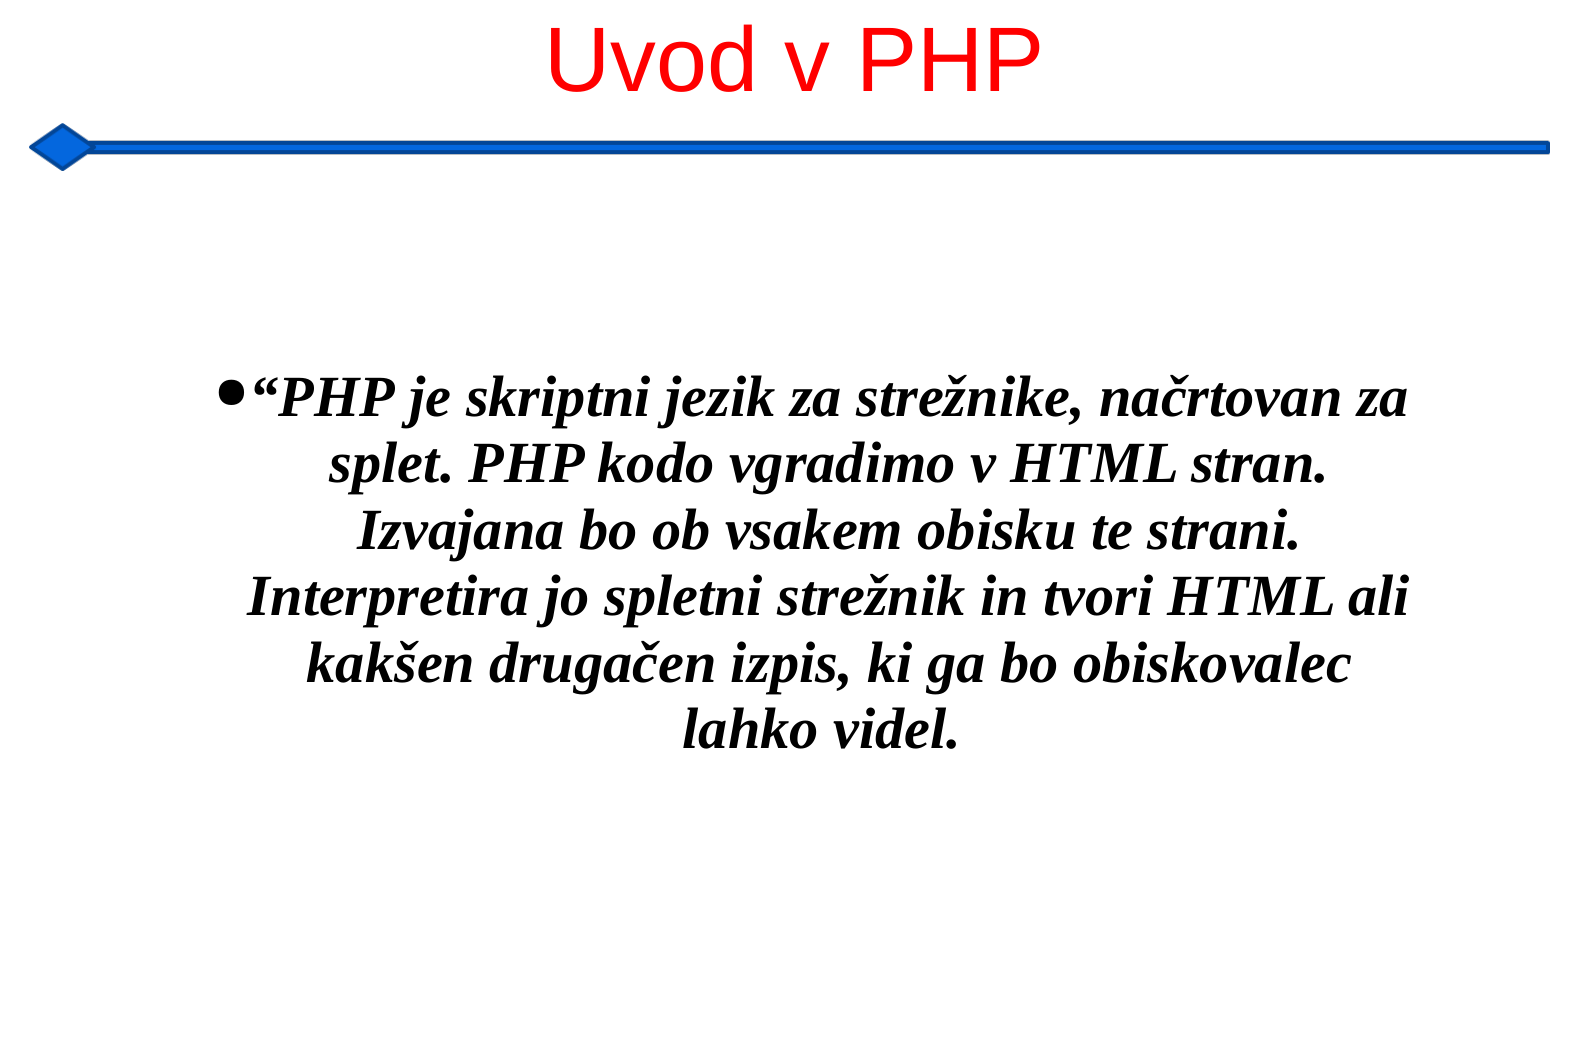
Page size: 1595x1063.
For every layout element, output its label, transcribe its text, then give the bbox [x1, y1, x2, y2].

title Uvod v PHP [164, 0, 1426, 122]
picture [28, 122, 1551, 172]
text_box “PHP je skriptni jezik za strežnike, načrtovan za splet. PHP kodo vgradimo v HTML stran. Izvajana bo ob vsakem obisku te strani. Interpretira jo spletni strežnik in tvori HTML ali kakšen drugačen izpis, ki ga bo obiskovalec lahko videl. [164, 264, 1426, 861]
